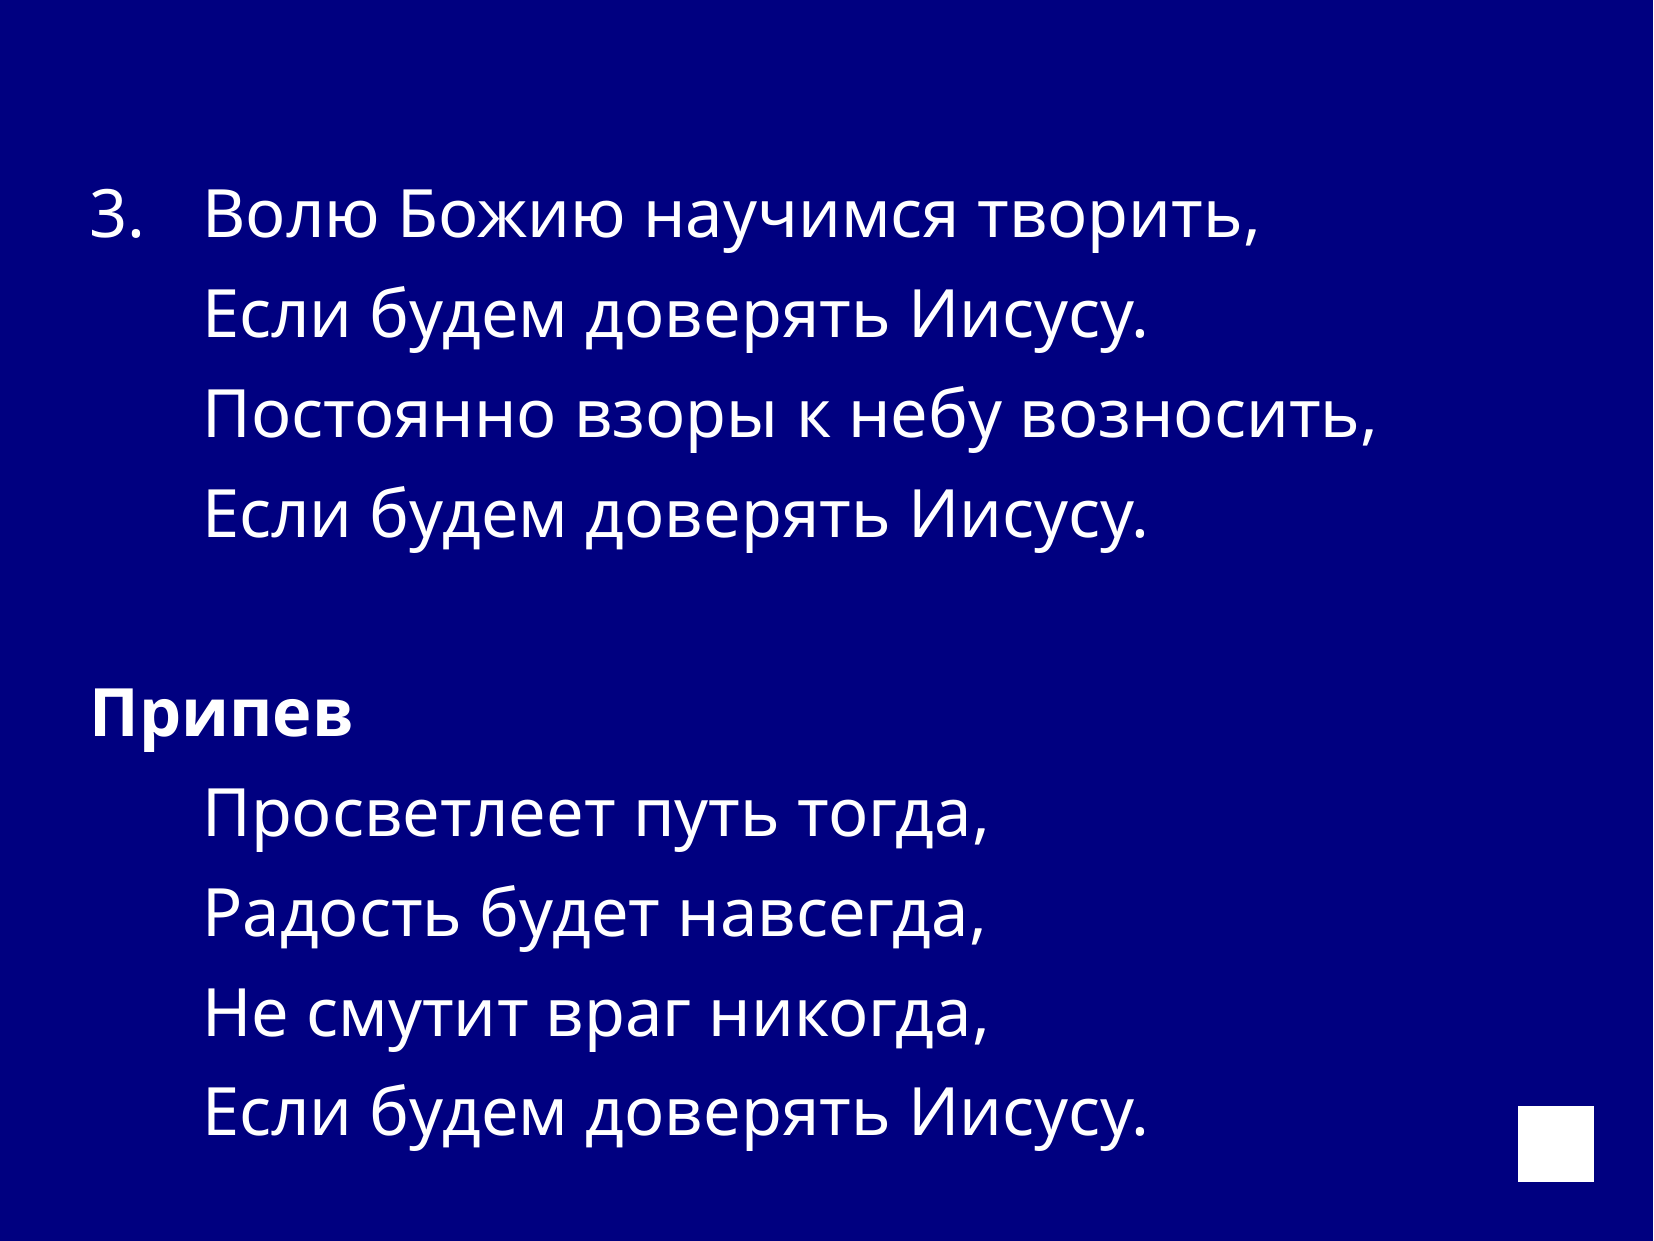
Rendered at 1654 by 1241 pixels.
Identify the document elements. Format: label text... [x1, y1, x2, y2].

text_box 3. Волю Божию научимся творить, Если будем доверять Иисусу. Постоянно взоры к небу возносить, Если будем доверять Иисусу. Припев Просветлеет путь тогда, Радость будет навсегда, Не смутит враг никогда, Если будем доверять Иисусу. [75, 150, 1653, 1163]
text_box [1518, 1163, 1594, 1182]
